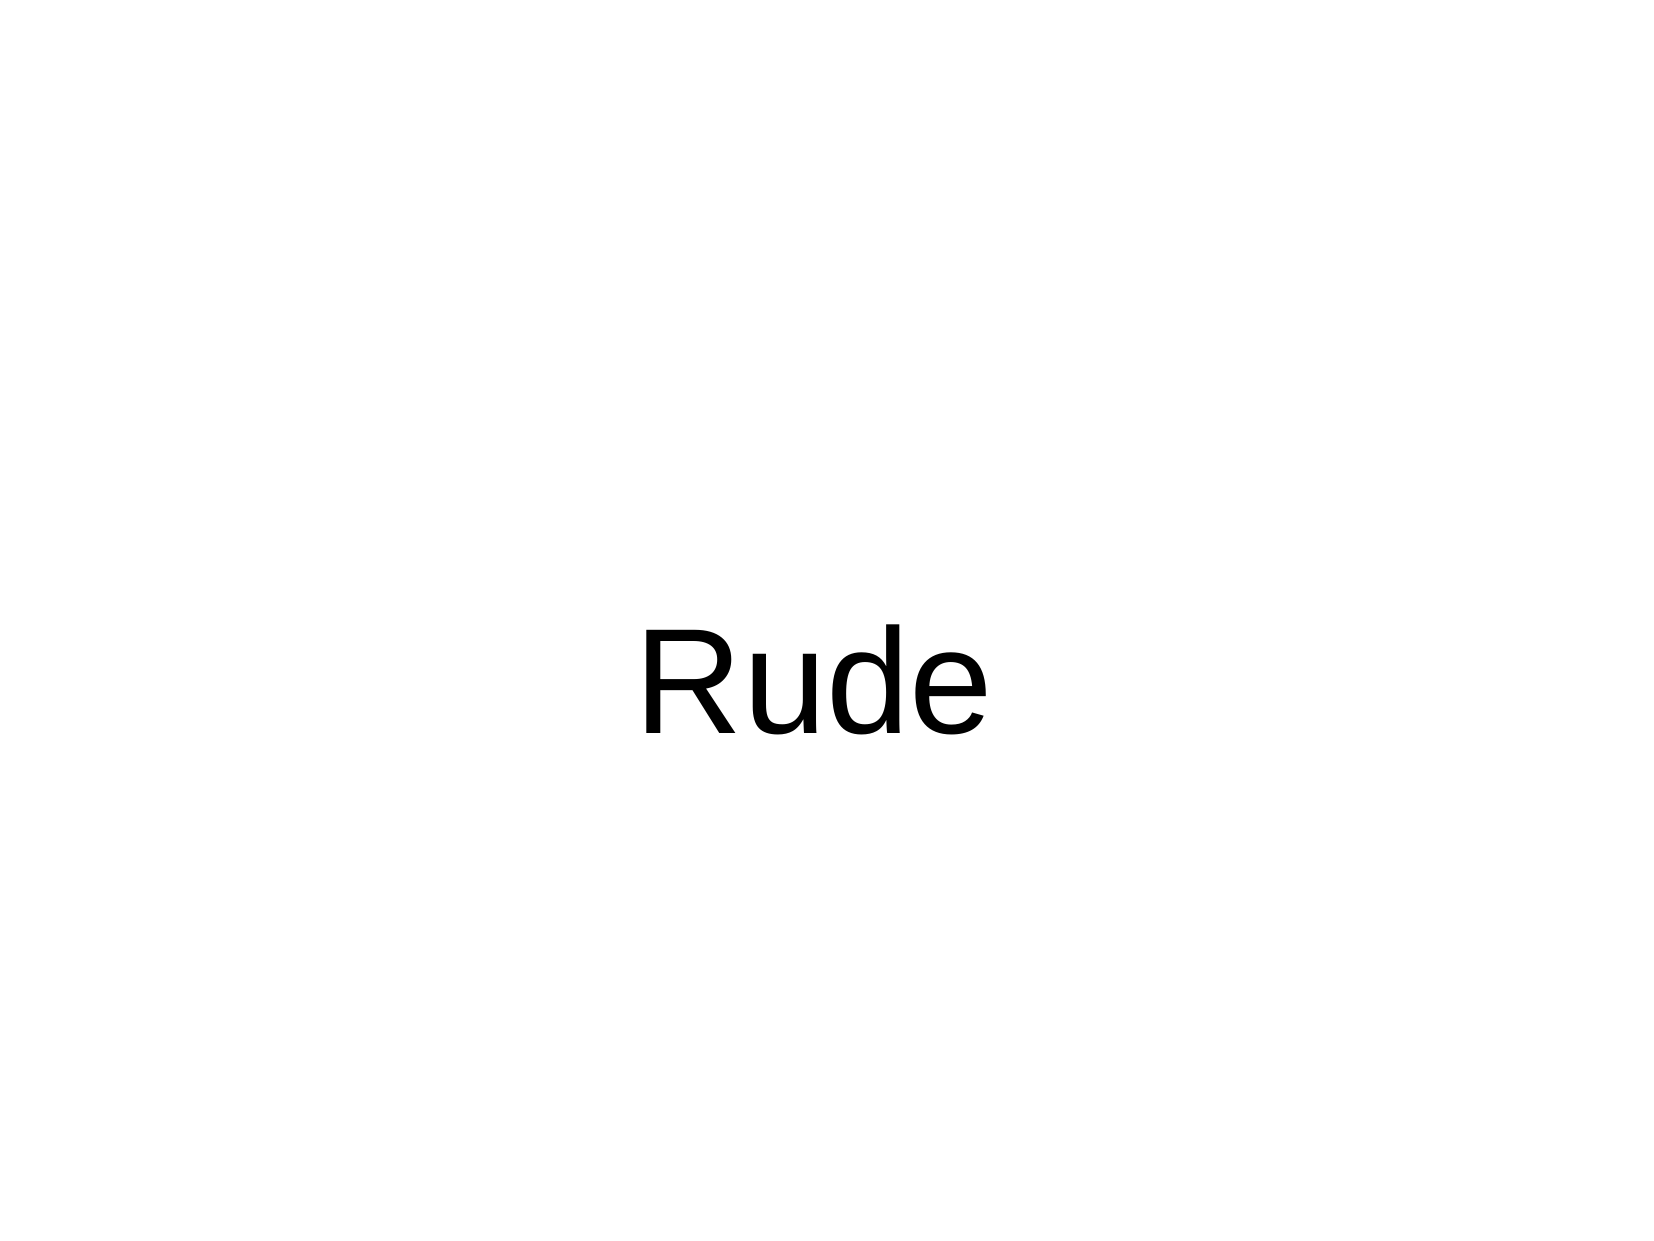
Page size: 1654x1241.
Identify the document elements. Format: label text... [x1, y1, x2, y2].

text_box Rude [620, 590, 1536, 773]
